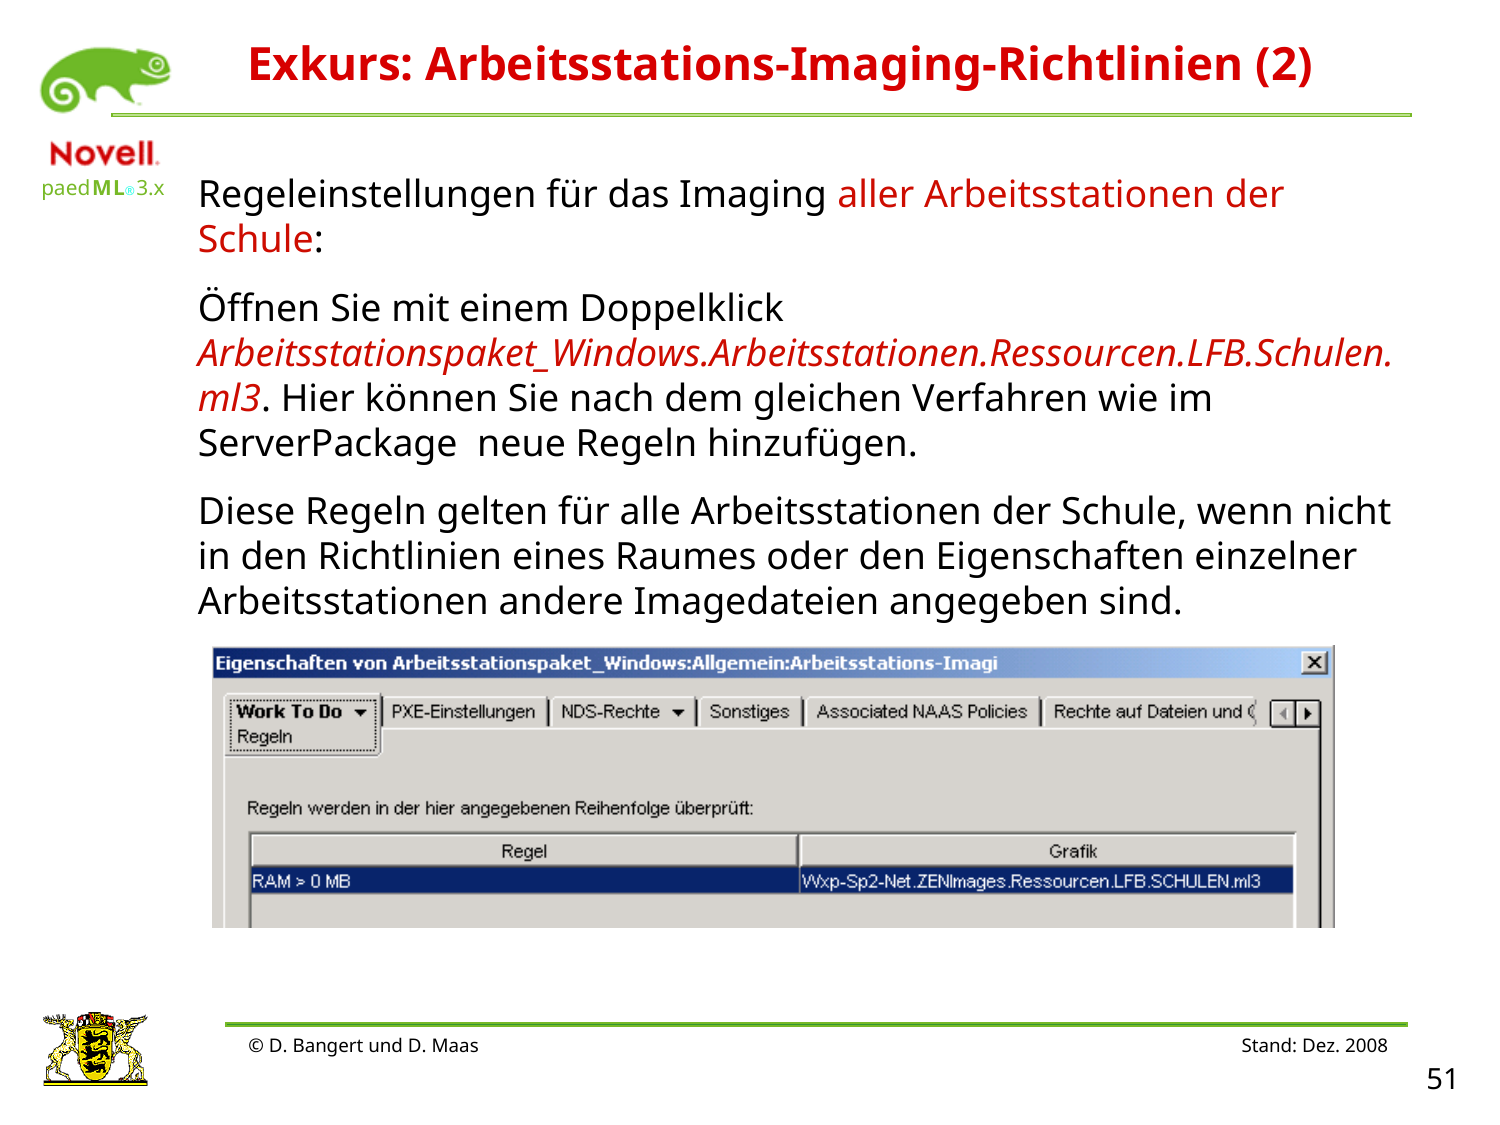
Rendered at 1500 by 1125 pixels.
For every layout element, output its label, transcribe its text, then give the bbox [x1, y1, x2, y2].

picture [41, 1011, 148, 1088]
text_box Regeleinstellungen für das Imaging aller Arbeitsstationen der Schule: Öffnen Sie mit einem Doppelklick Arbeitsstationspaket_Windows.Arbeitsstationen.Ressourcen.LFB.Schulen.ml3. Hier können Sie nach dem gleichen Verfahren wie im ServerPackage neue Regeln hinzufügen. Diese Regeln gelten für alle Arbeitsstationen der Schule, wenn nicht in den Richtlinien eines Raumes oder den Eigenschaften einzelner Arbeitsstationen andere Imagedateien angegeben sind. [183, 162, 1426, 630]
picture [26, 30, 184, 188]
picture [212, 645, 1335, 928]
title Exkurs: Arbeitsstations-Imaging-Richtlinien (2)‏ [232, 12, 1388, 113]
